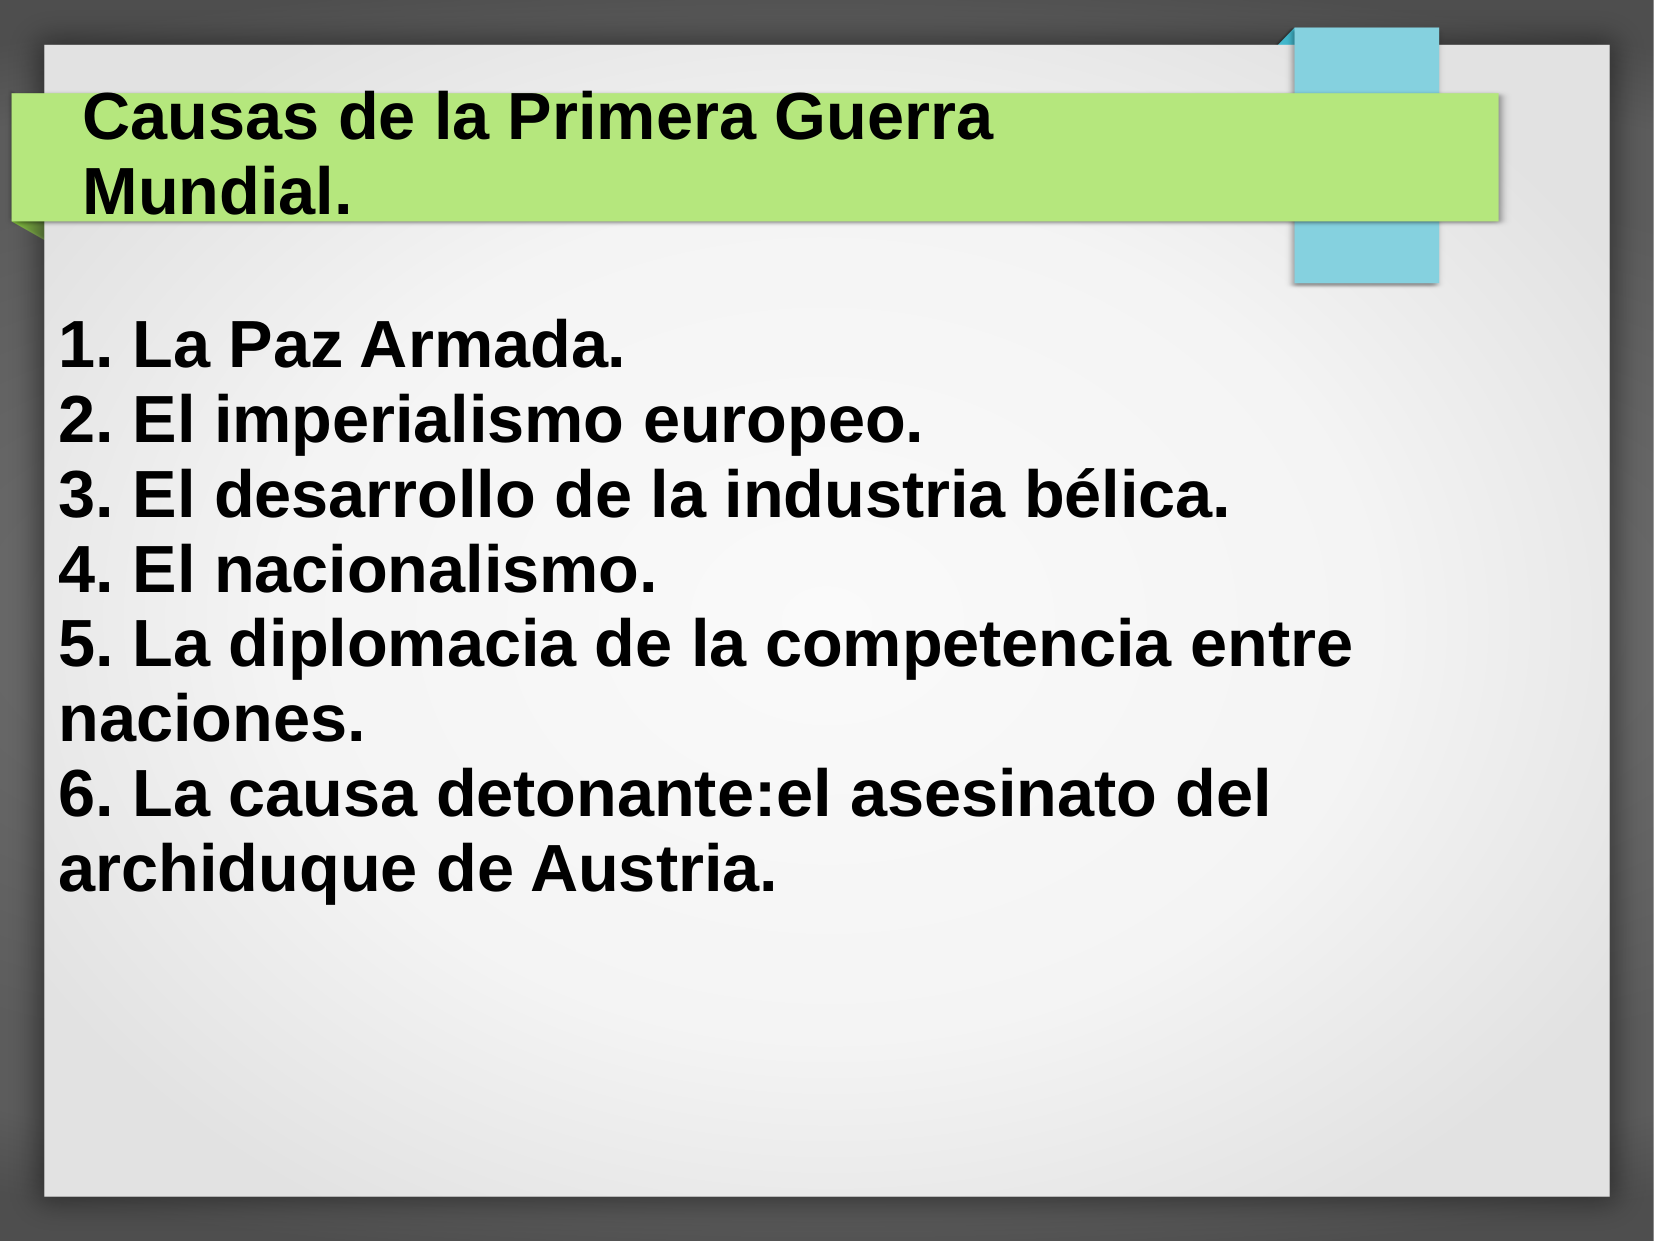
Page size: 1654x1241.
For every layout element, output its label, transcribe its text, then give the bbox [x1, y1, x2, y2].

title Causas de la Primera Guerra Mundial. [82, 78, 1264, 229]
picture [0, 0, 1654, 1241]
text_box 1. La Paz Armada. 2. El imperialismo europeo. 3. El desarrollo de la industria bélica. 4. El nacionalismo. 5. La diplomacia de la competencia entre naciones. 6. La causa detonante:el asesinato del archiduque de Austria. [23, 307, 1595, 981]
